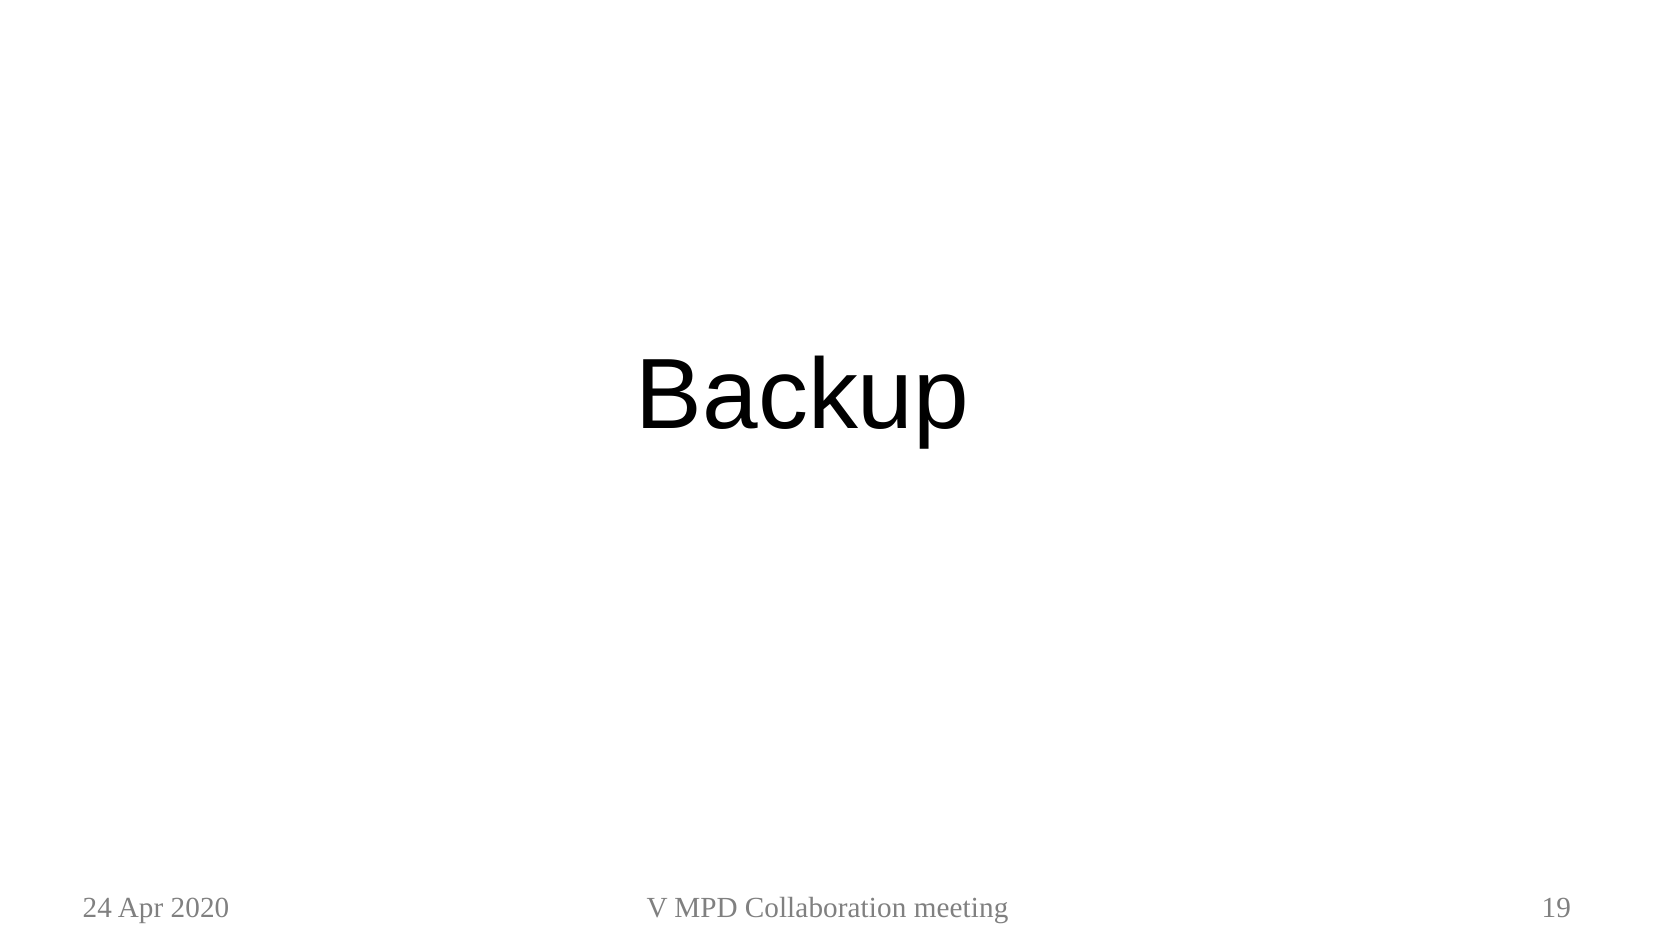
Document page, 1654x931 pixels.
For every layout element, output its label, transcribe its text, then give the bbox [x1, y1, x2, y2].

title Backup [58, 316, 1547, 472]
